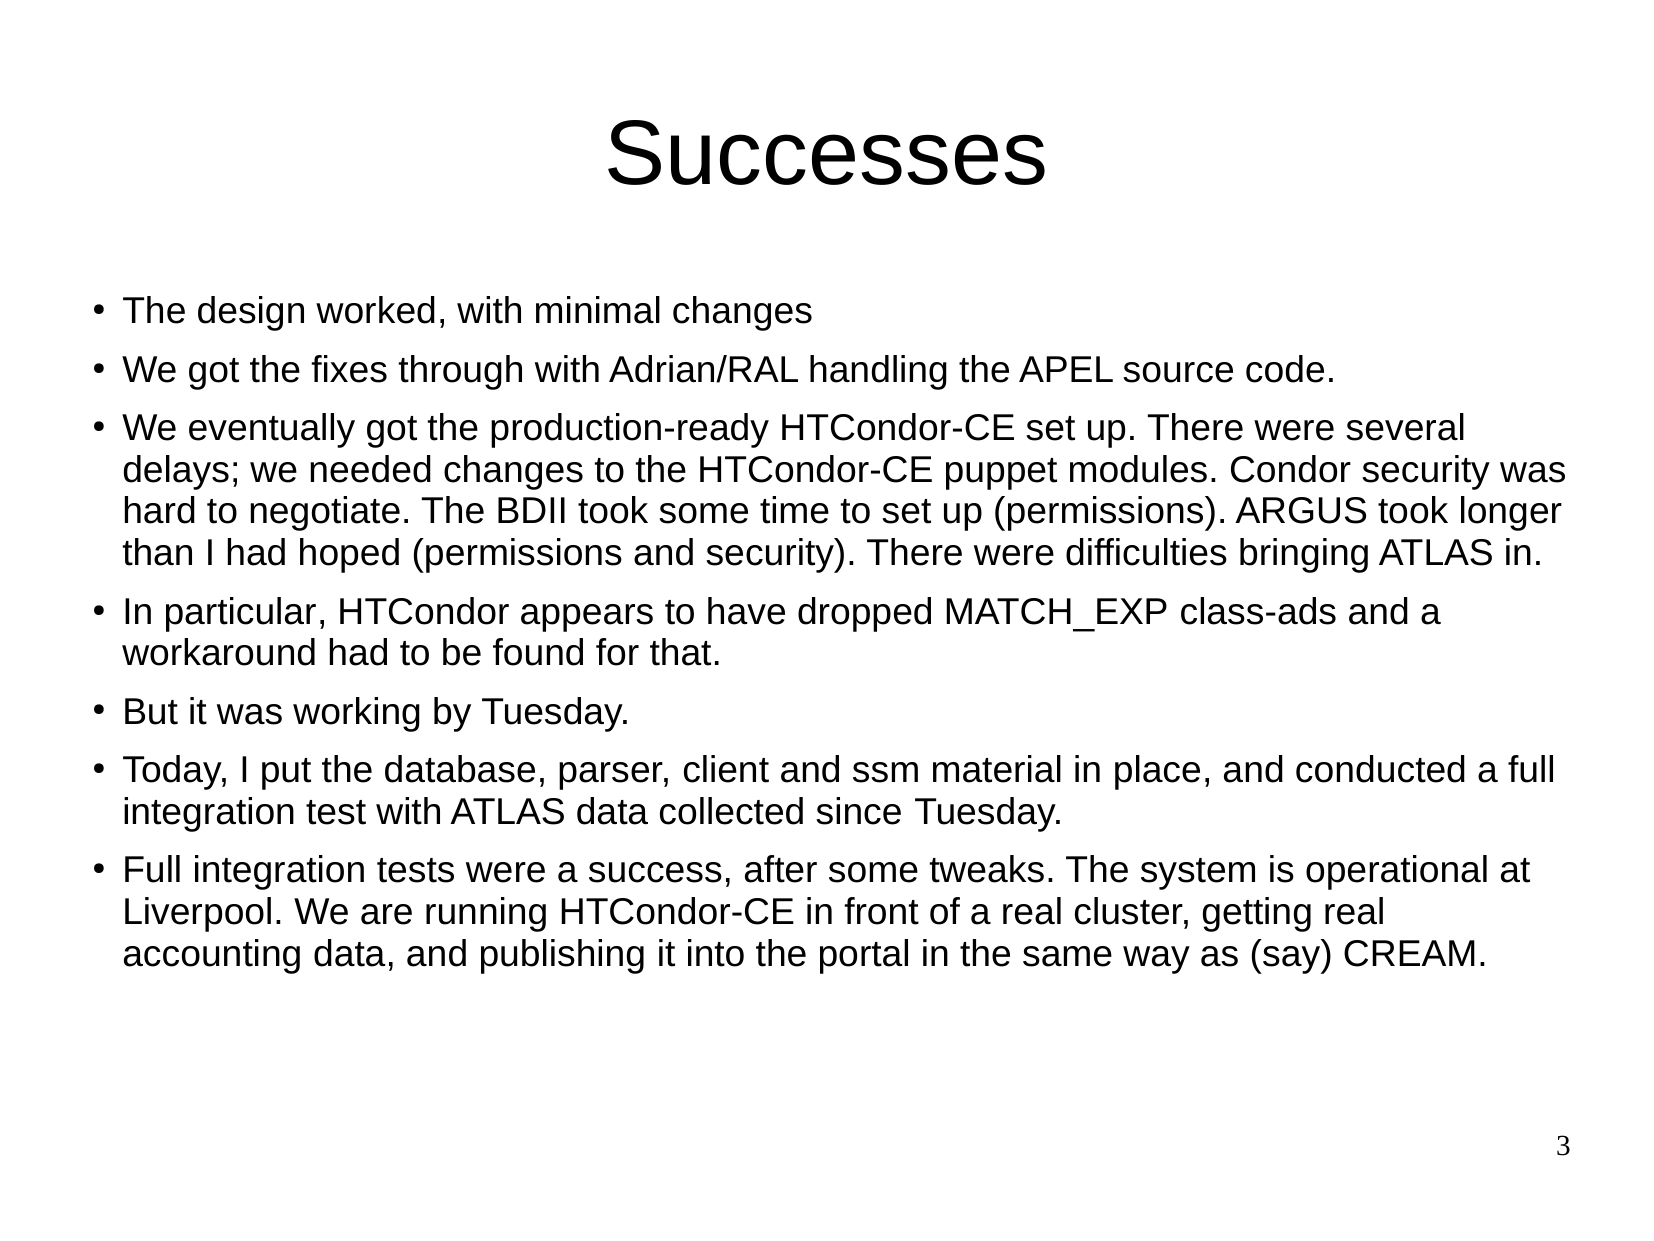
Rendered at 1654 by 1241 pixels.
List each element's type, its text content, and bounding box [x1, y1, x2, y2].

list The design worked, with minimal changes We got the fixes through with Adrian/RAL handling the APEL source code. We eventually got the production-ready HTCondor-CE set up. There were several delays; we needed changes to the HTCondor-CE puppet modules. Condor security was hard to negotiate. The BDII took some time to set up (permissions). ARGUS took longer than I had hoped (permissions and security). There were difficulties bringing ATLAS in. In particular, HTCondor appears to have dropped MATCH_EXP class-ads and a workaround had to be found for that. But it was working by Tuesday. Today, I put the database, parser, client and ssm material in place, and conducted a full integration test with ATLAS data collected since Tuesday. Full integration tests were a success, after some tweaks. The system is operational at Liverpool. We are running HTCondor-CE in front of a real cluster, getting real accounting data, and publishing it into the portal in the same way as (say) CREAM. [82, 290, 1571, 1010]
title Successes [82, 49, 1571, 257]
